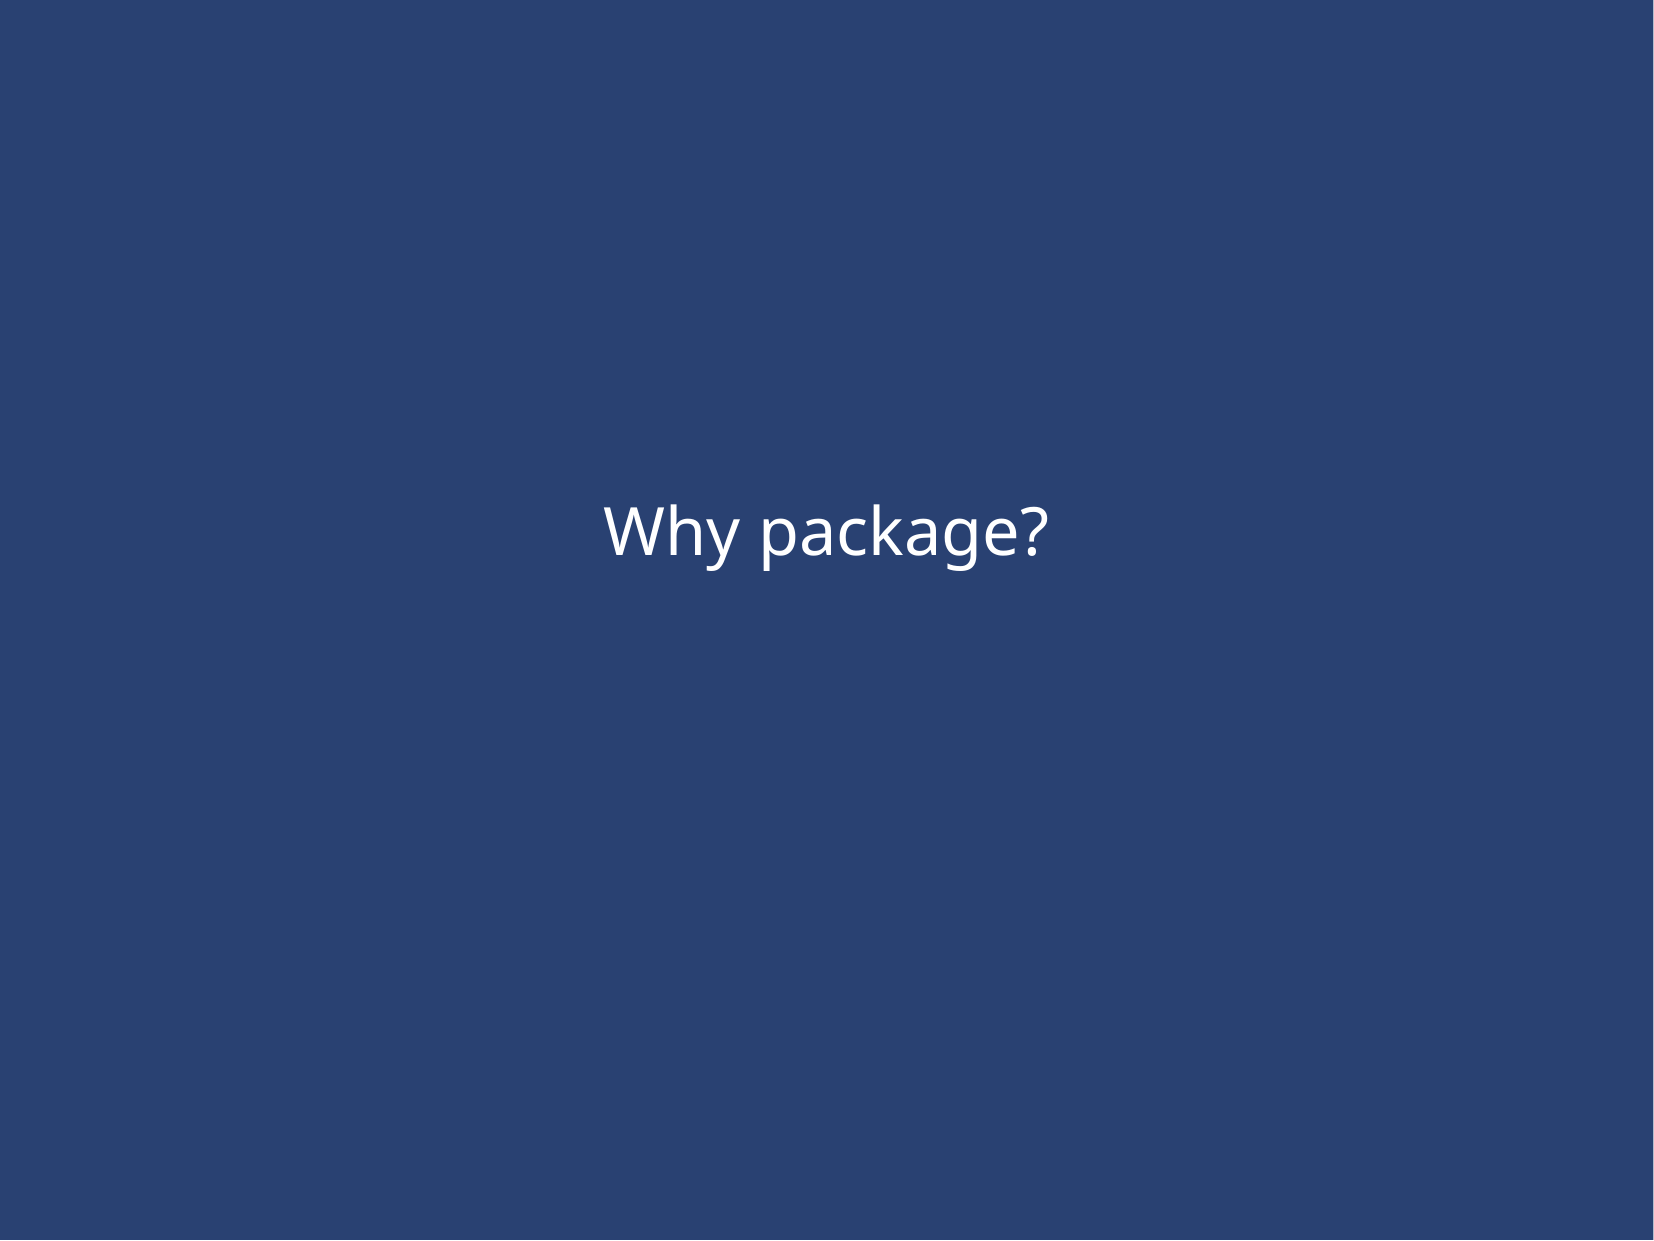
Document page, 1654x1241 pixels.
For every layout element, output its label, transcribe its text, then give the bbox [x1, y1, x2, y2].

subtitle Why package? [82, 49, 1571, 1109]
